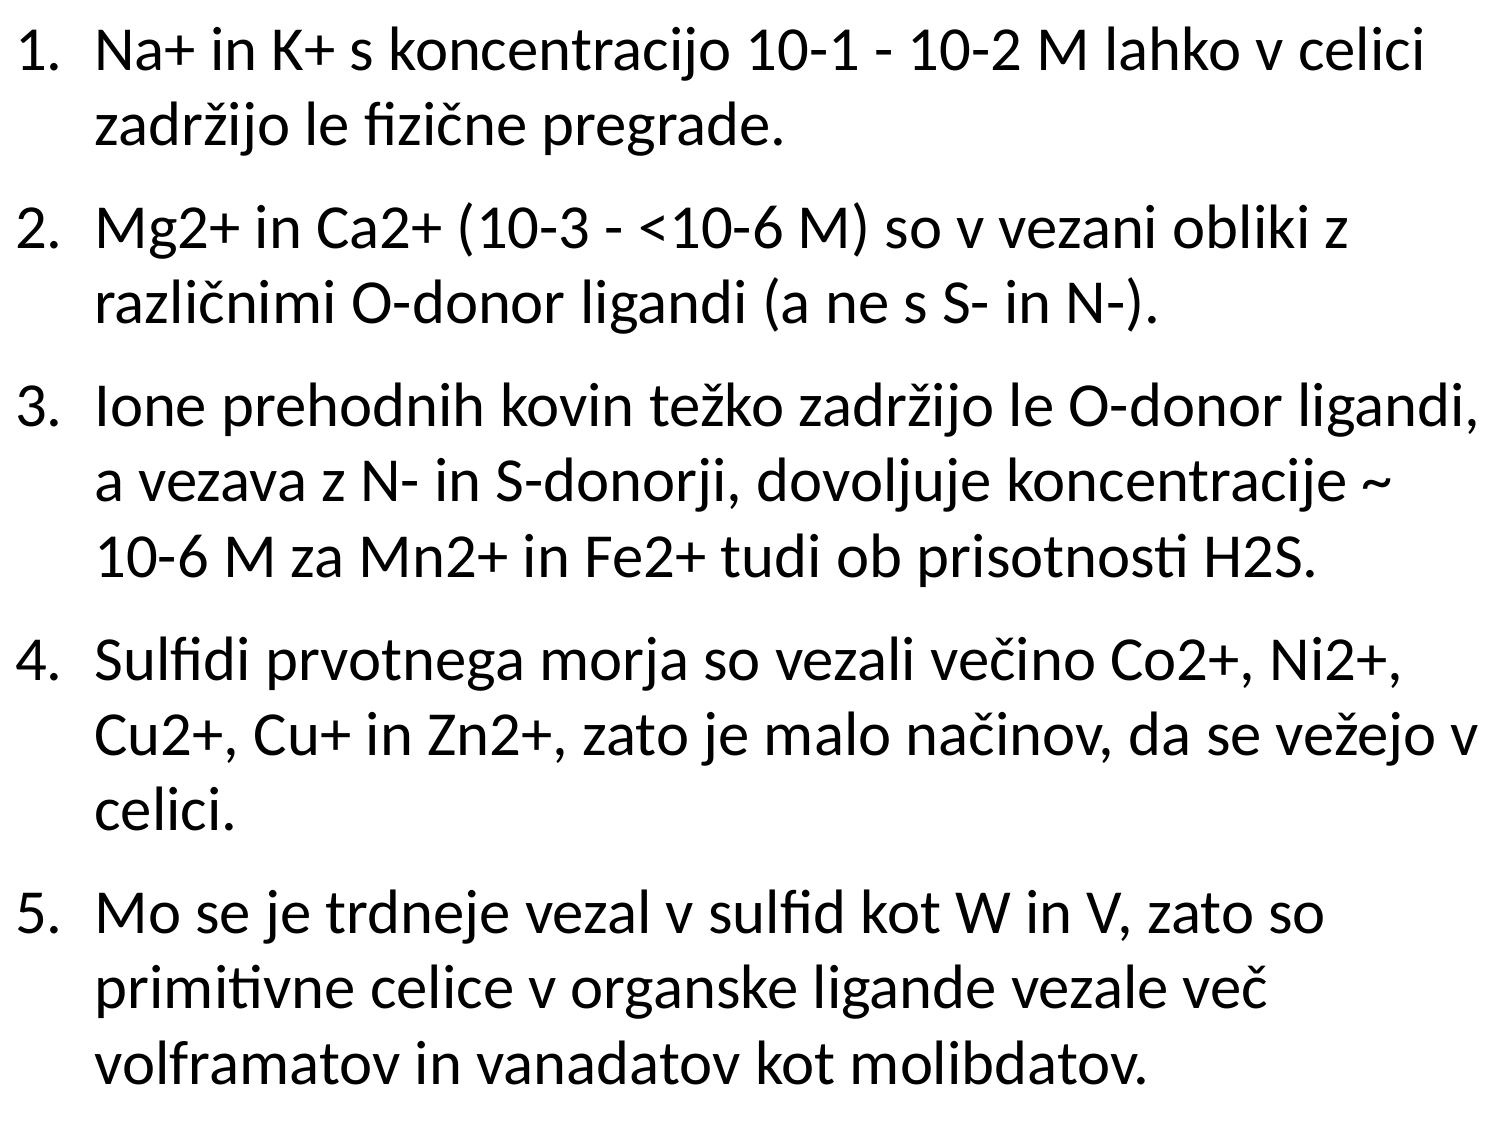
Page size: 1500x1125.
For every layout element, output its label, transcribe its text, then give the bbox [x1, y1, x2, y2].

list Na+ in K+ s koncentracijo 10-1 - 10-2 M lahko v celici zadržijo le fizične pregrade. Mg2+ in Ca2+ (10-3 - <10-6 M) so v vezani obliki z različnimi O-donor ligandi (a ne s S- in N-). Ione prehodnih kovin težko zadržijo le O-donor ligandi, a vezava z N- in S-donorji, dovoljuje koncentracije ~ 10-6 M za Mn2+ in Fe2+ tudi ob prisotnosti H2S. Sulfidi prvotnega morja so vezali večino Co2+, Ni2+, Cu2+, Cu+ in Zn2+, zato je malo načinov, da se vežejo v celici. Mo se je trdneje vezal v sulfid kot W in V, zato so primitivne celice v organske ligande vezale več volframatov in vanadatov kot molibdatov. [0, 0, 1500, 1125]
